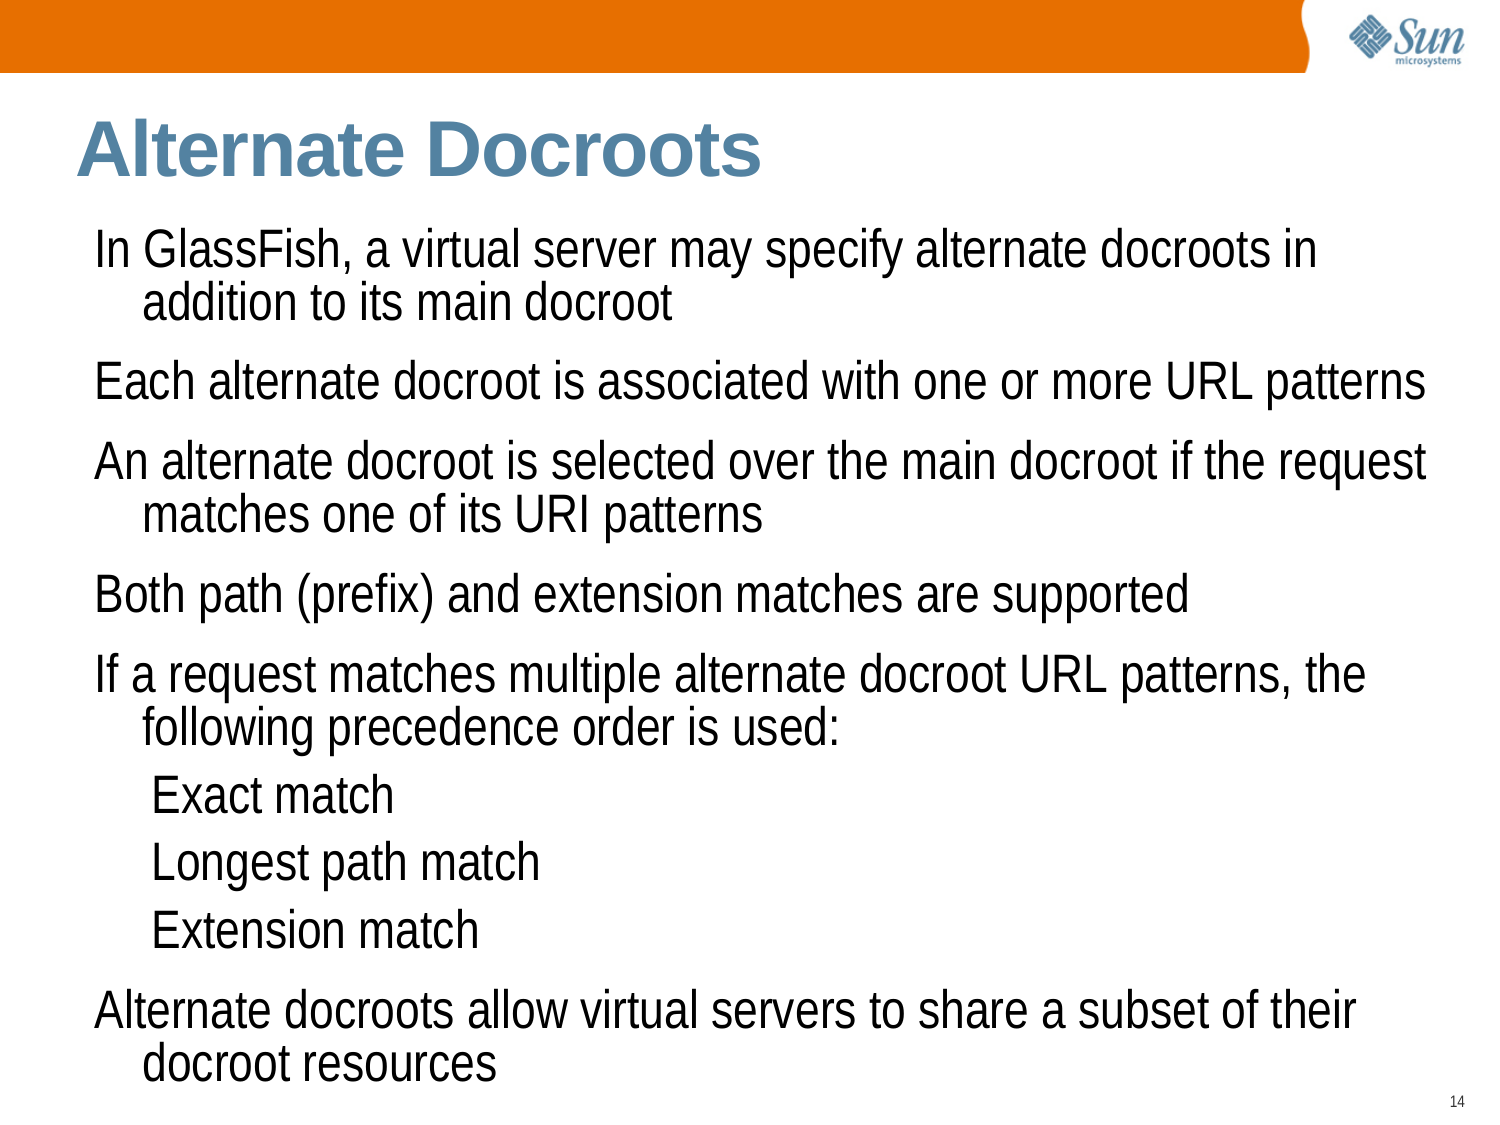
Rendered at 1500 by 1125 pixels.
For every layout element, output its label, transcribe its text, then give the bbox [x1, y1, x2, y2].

list In GlassFish, a virtual server may specify alternate docroots in addition to its main docroot Each alternate docroot is associated with one or more URL patterns An alternate docroot is selected over the main docroot if the request matches one of its URI patterns Both path (prefix) and extension matches are supported If a request matches multiple alternate docroot URL patterns, the following precedence order is used: Exact match Longest path match Extension match Alternate docroots allow virtual servers to share a subset of their docroot resources [75, 224, 1463, 1094]
title Alternate Docroots [75, 112, 1437, 217]
picture [0, 0, 1500, 73]
